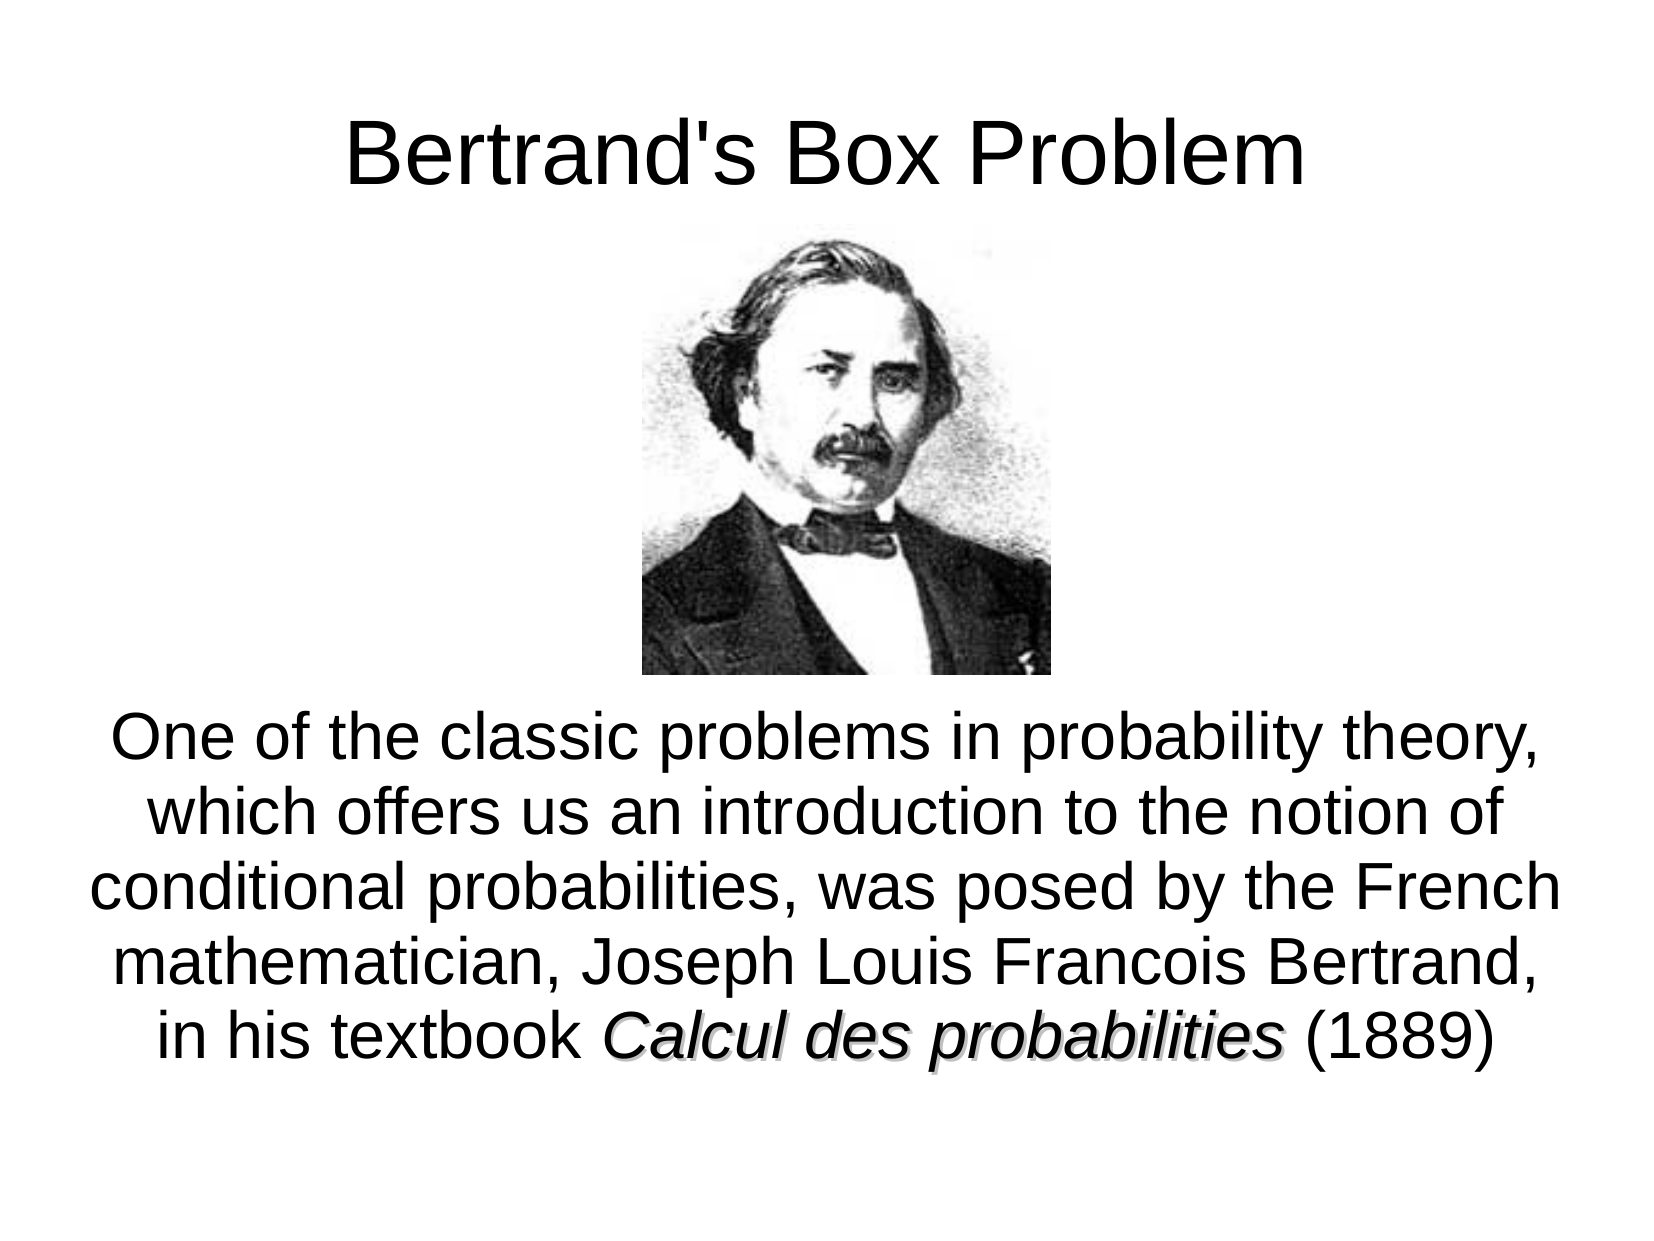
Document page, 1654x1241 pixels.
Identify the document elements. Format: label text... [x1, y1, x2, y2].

subtitle One of the classic problems in probability theory, which offers us an introduction to the notion of conditional probabilities, was posed by the French mathematician, Joseph Louis Francois Bertrand, in his textbook Calcul des probabilities (1889) [82, 290, 1571, 1109]
picture [642, 224, 1051, 676]
title Bertrand's Box Problem [82, 56, 1571, 250]
